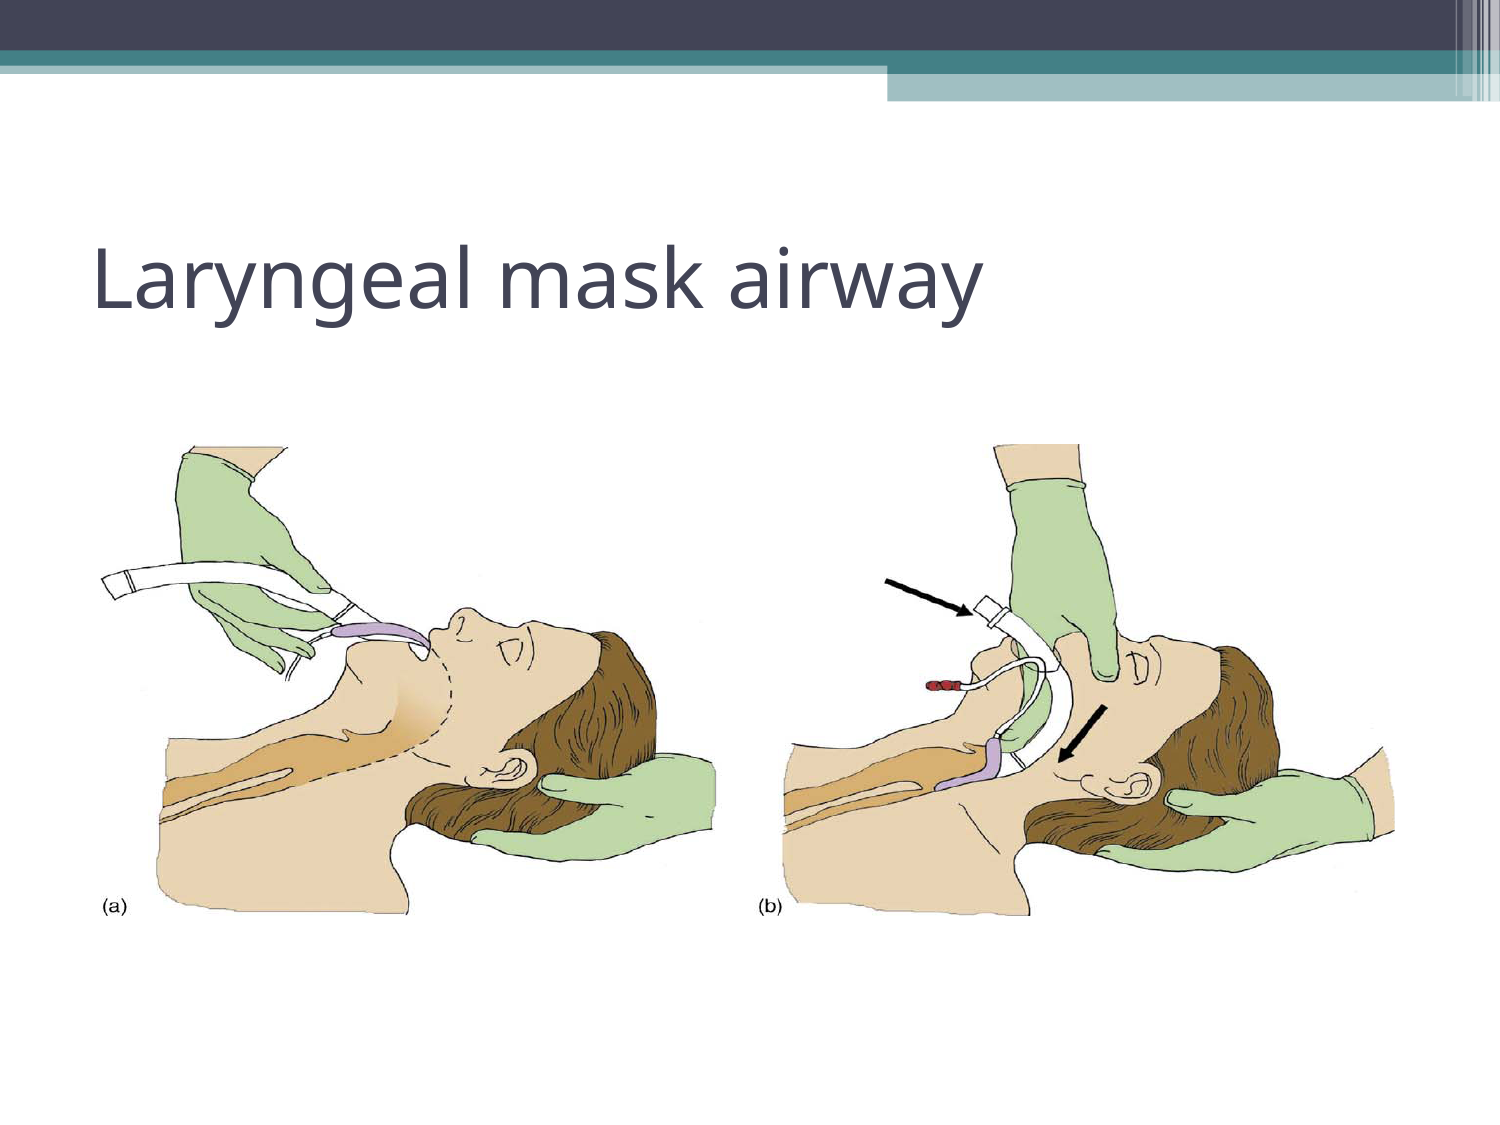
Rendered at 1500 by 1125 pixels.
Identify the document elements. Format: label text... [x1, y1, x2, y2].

picture [100, 444, 1395, 916]
text_box Laryngeal mask airway [75, 187, 1426, 363]
